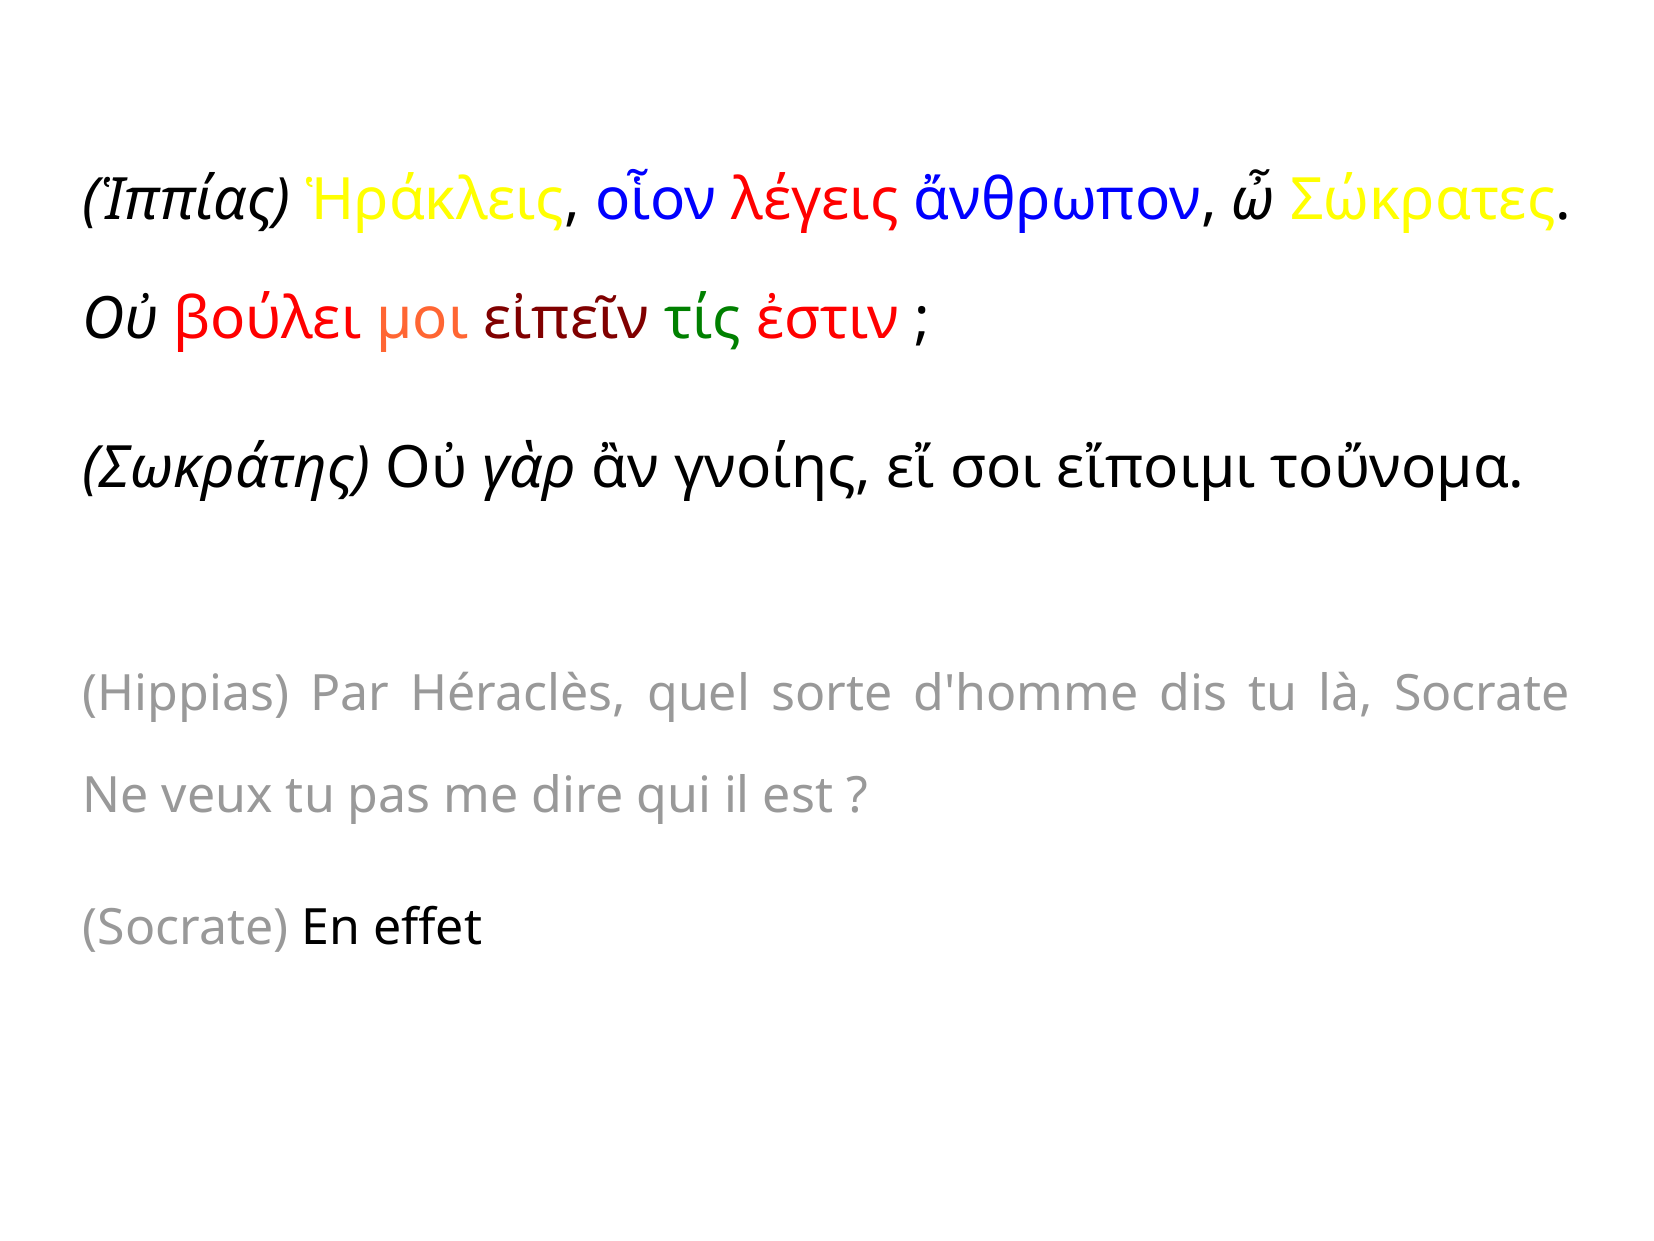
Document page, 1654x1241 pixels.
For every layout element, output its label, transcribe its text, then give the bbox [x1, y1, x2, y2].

list (Ἱππίας) Ἡράκλεις, οἷον λέγεις ἄνθρωπον, ὦ Σώκρατες. Οὐ βούλει μοι εἰπεῖν τίς ἐστιν ; (Σωκράτης) Οὐ γὰρ ἂν γνοίης, εἴ σοι εἴποιμι τοὔνομα. (Hippias) Par Héraclès, quel sorte d'homme dis tu là, Socrate Ne veux tu pas me dire qui il est ? (Socrate) En effet [82, 118, 1571, 1241]
